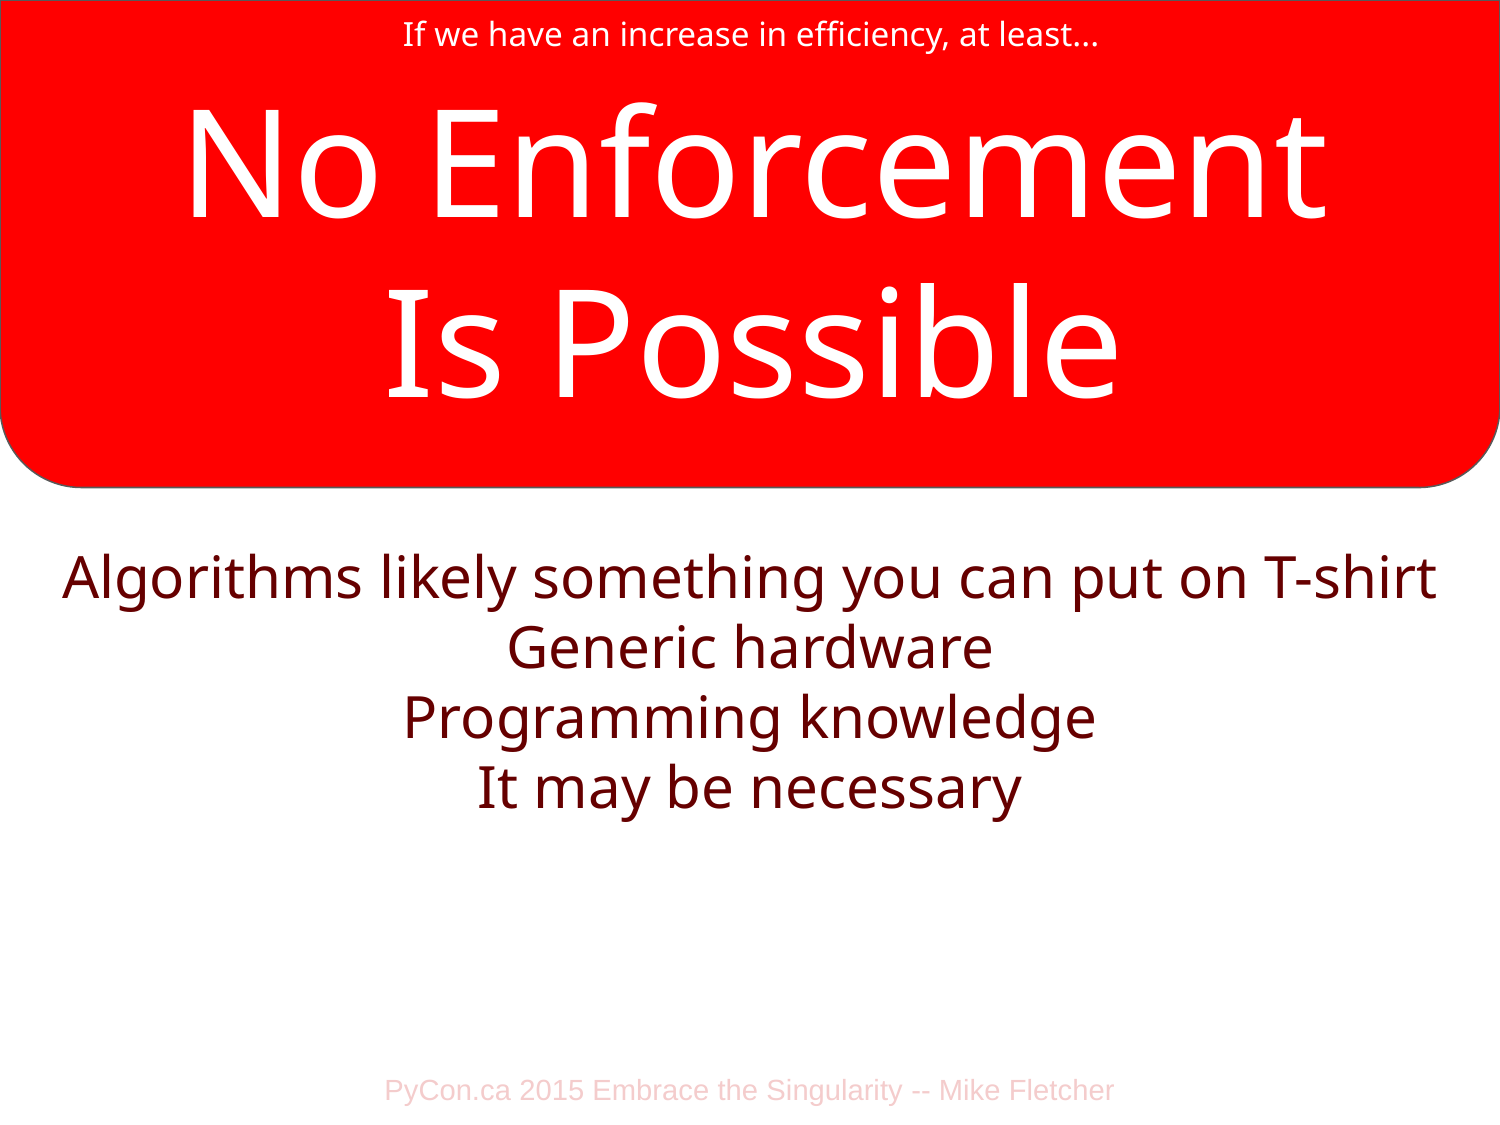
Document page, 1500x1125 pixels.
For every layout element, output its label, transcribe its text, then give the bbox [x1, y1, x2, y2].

subtitle If we have an increase in efficiency, at least... [1, 0, 1500, 65]
title No Enforcement Is Possible [28, 65, 1480, 488]
subtitle Algorithms likely something you can put on T-shirt Generic hardware Programming knowledge It may be necessary [0, 525, 1500, 1107]
